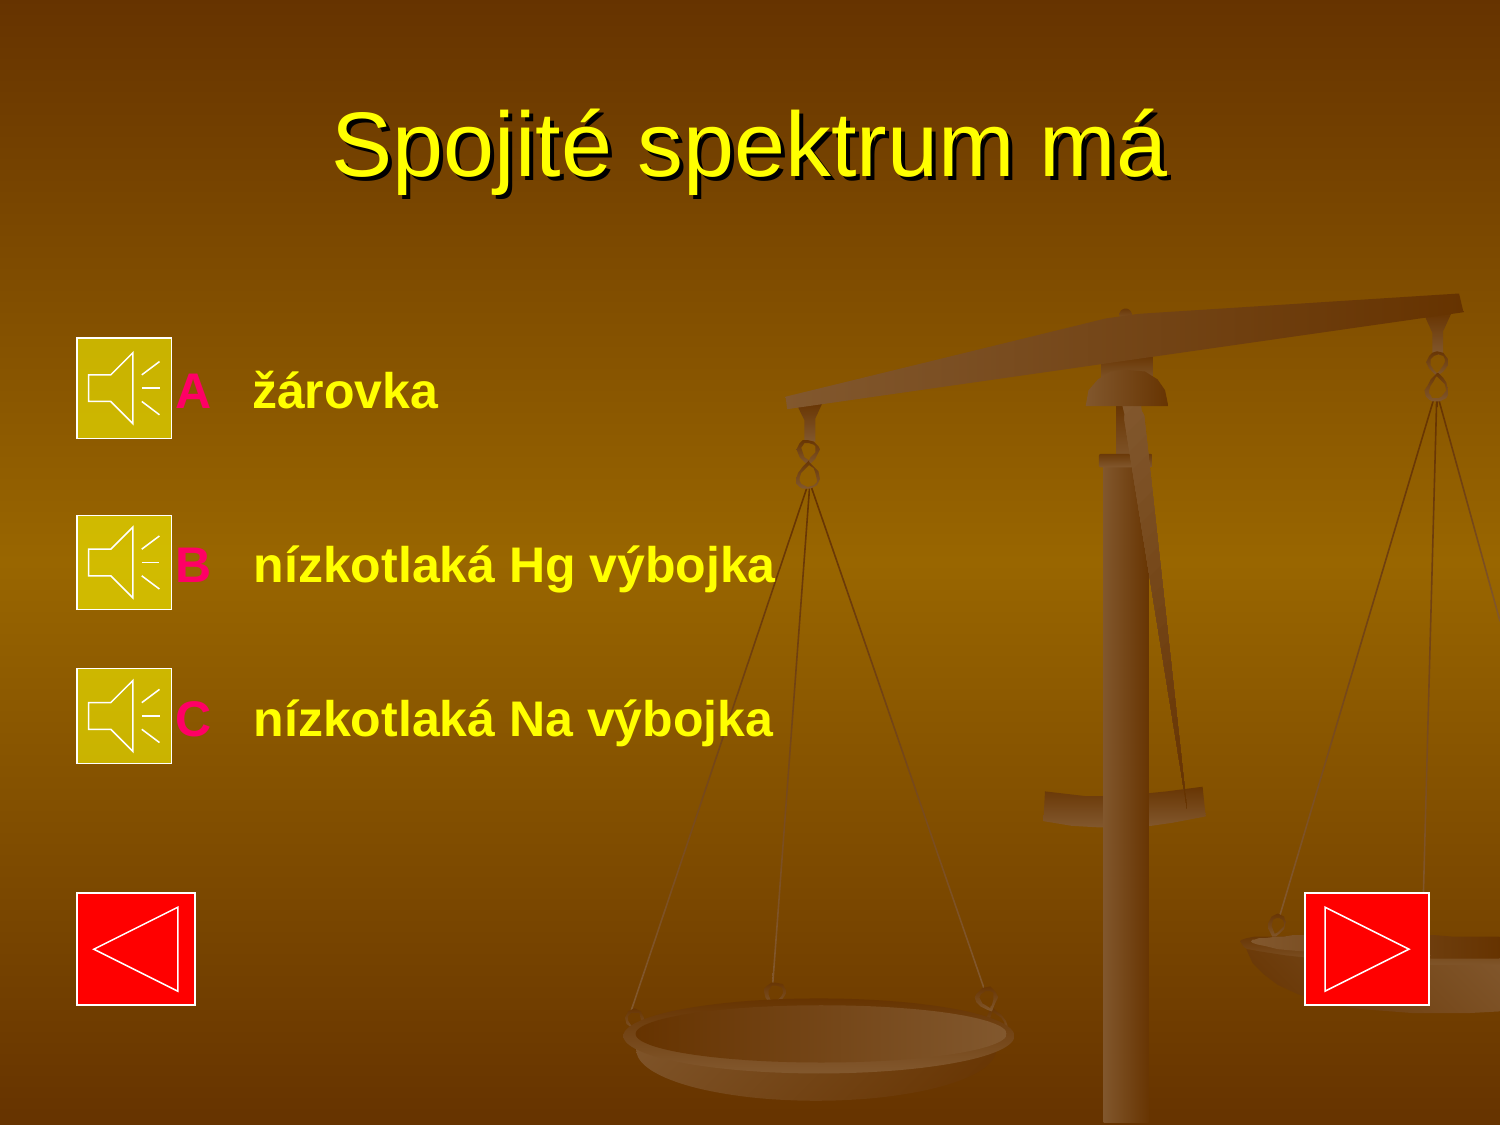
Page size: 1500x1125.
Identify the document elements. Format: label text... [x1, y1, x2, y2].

text_box [1305, 893, 1429, 1006]
text_box [76, 893, 195, 1006]
text_box A žárovka [76, 338, 172, 439]
text_box C nízkotlaká Na výbojka [76, 668, 172, 764]
text_box B nízkotlaká Hg výbojka [76, 515, 172, 610]
title Spojité spektrum má [75, 45, 1426, 234]
